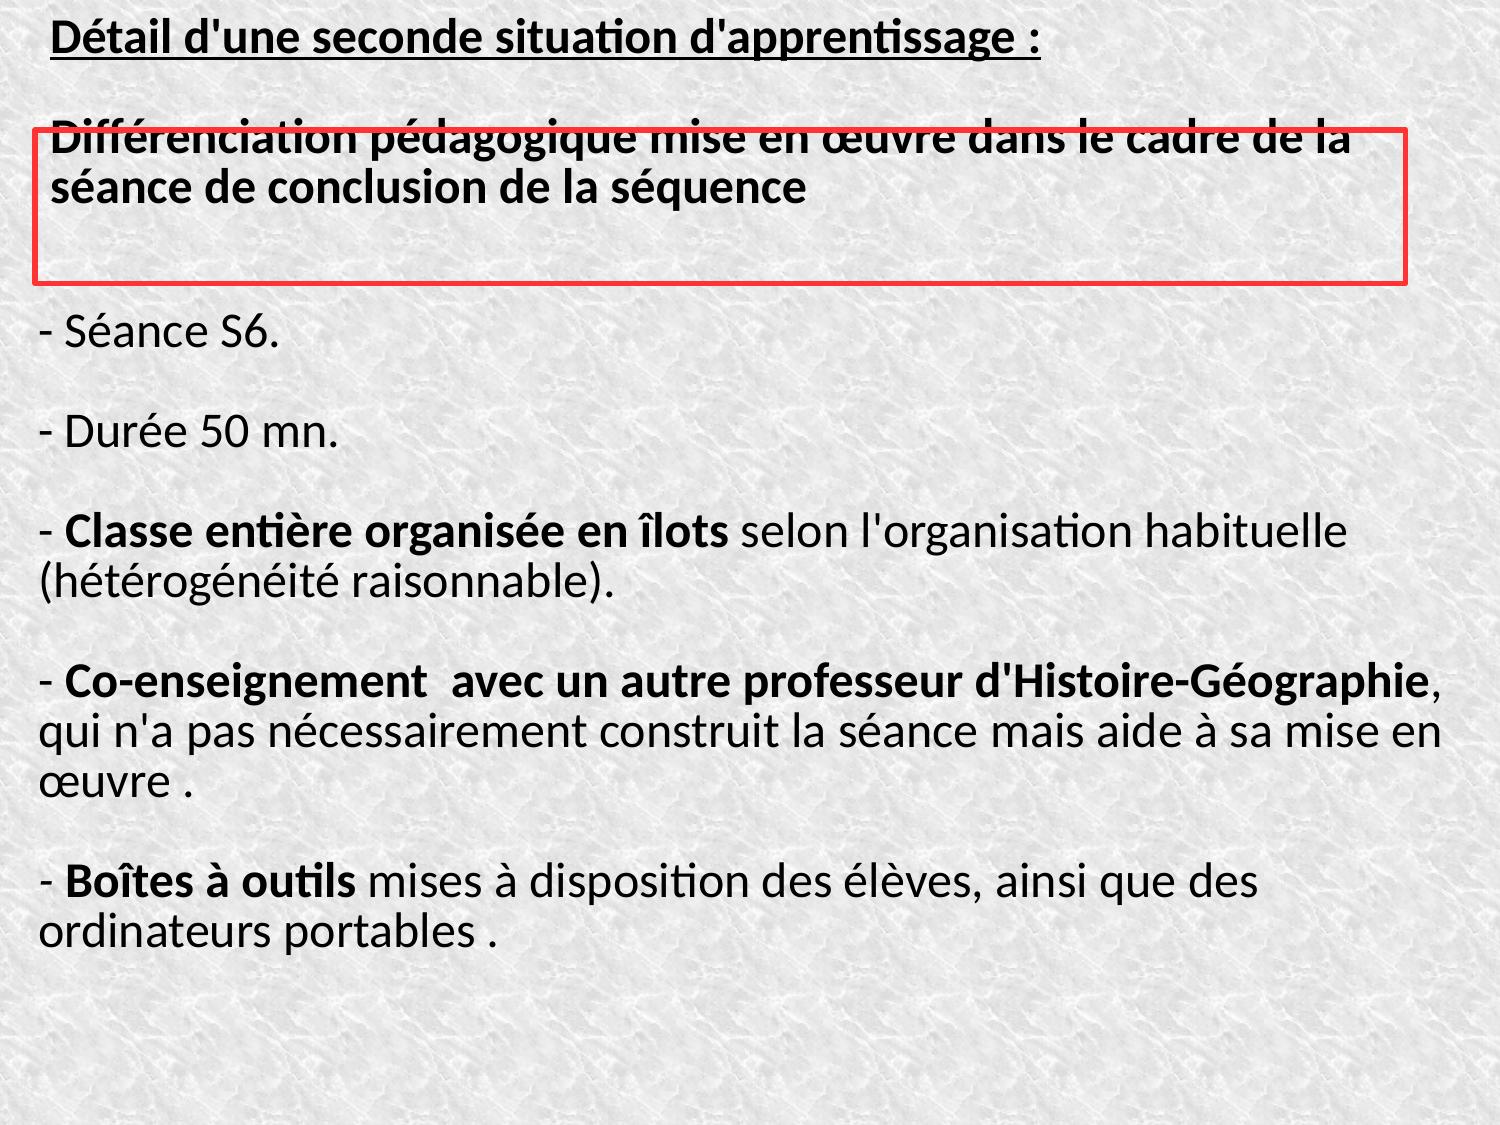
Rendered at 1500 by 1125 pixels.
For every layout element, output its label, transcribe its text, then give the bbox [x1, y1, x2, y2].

text_box Détail d'une seconde situation d'apprentissage : Différenciation pédagogique mise en œuvre dans le cadre de la séance de conclusion de la séquence [35, 8, 1453, 268]
text_box - Séance S6. - Durée 50 mn. - Classe entière organisée en îlots selon l'organisation habituelle (hétérogénéité raisonnable). - Co-enseignement avec un autre professeur d'Histoire-Géographie, qui n'a pas nécessairement construit la séance mais aide à sa mise en œuvre . - Boîtes à outils mises à disposition des élèves, ainsi que des ordinateurs portables . [23, 302, 1500, 1125]
text_box Détail d'une seconde situation d'apprentissage : Différenciation pédagogique mise en œuvre dans le cadre de la séance de conclusion de la séquence [38, 133, 1403, 268]
picture [0, 0, 1500, 1125]
